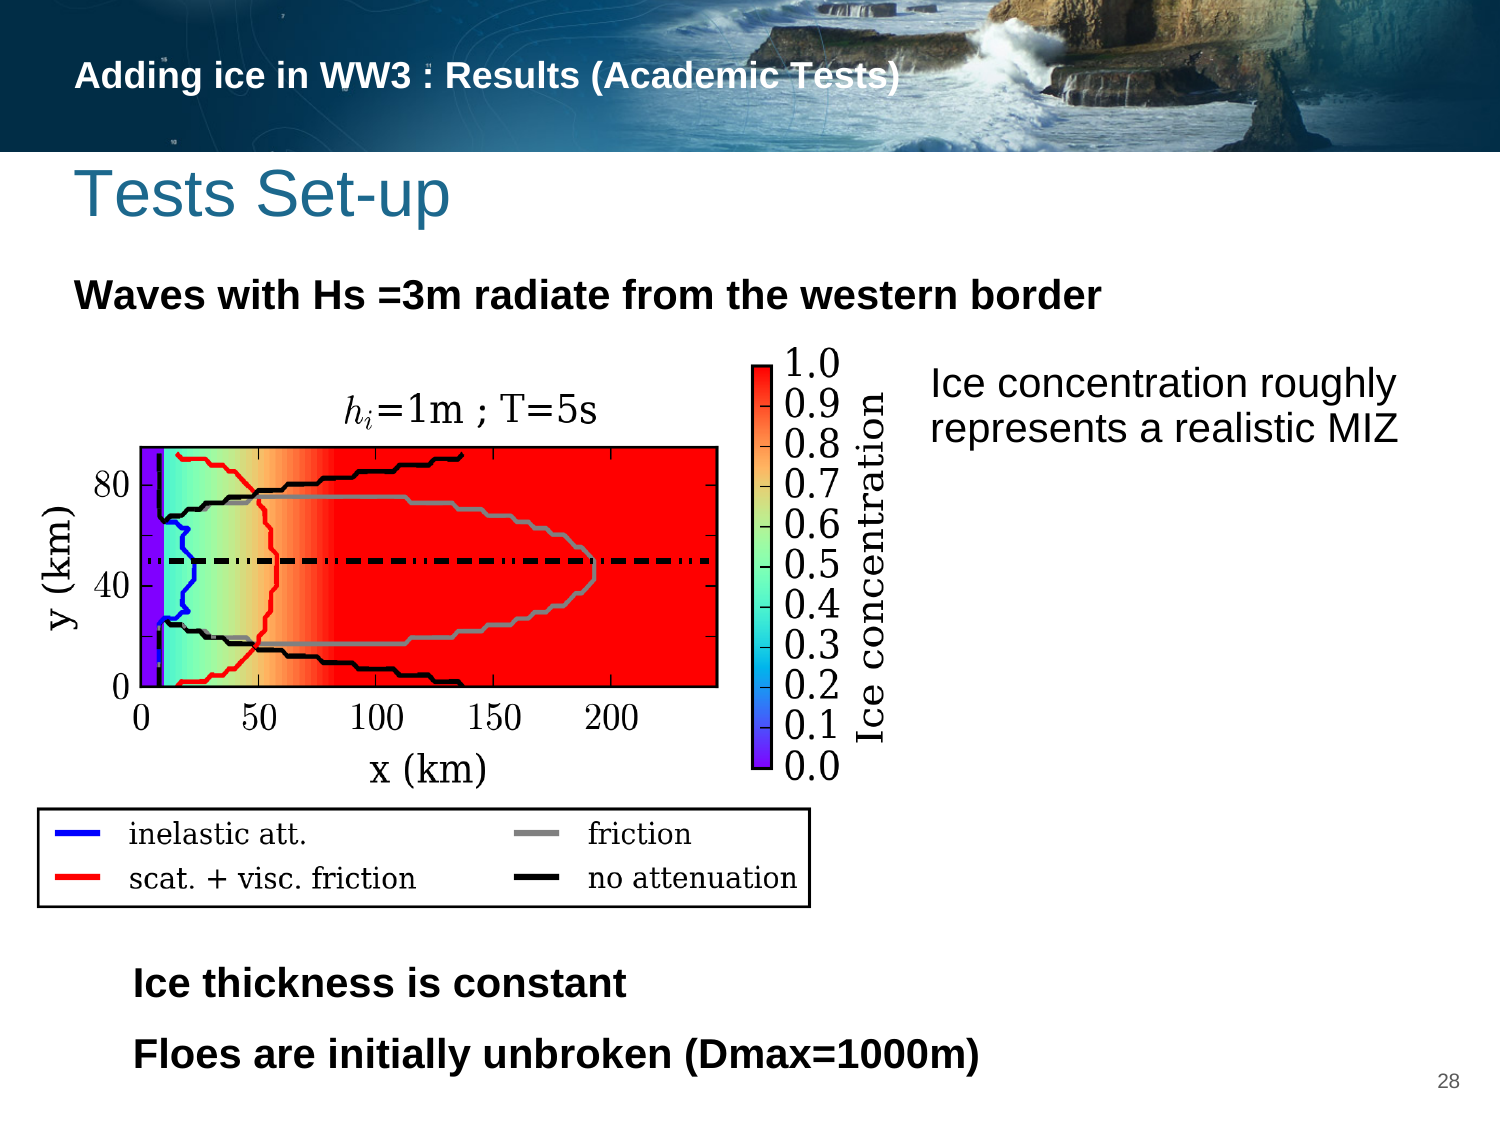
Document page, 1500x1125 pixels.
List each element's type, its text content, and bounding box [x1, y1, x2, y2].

text_box Ice concentration roughly represents a realistic MIZ [915, 354, 1418, 465]
text_box Ice thickness is constant Floes are initially unbroken (Dmax=1000m) [118, 946, 1418, 1125]
title Adding ice in WW3 : Results (Academic Tests) [59, 29, 1093, 119]
picture [0, 0, 1500, 152]
text_box Waves with Hs =3m radiate from the western border [59, 257, 1359, 404]
picture [29, 324, 886, 916]
title Tests Set-up [59, 102, 1244, 257]
